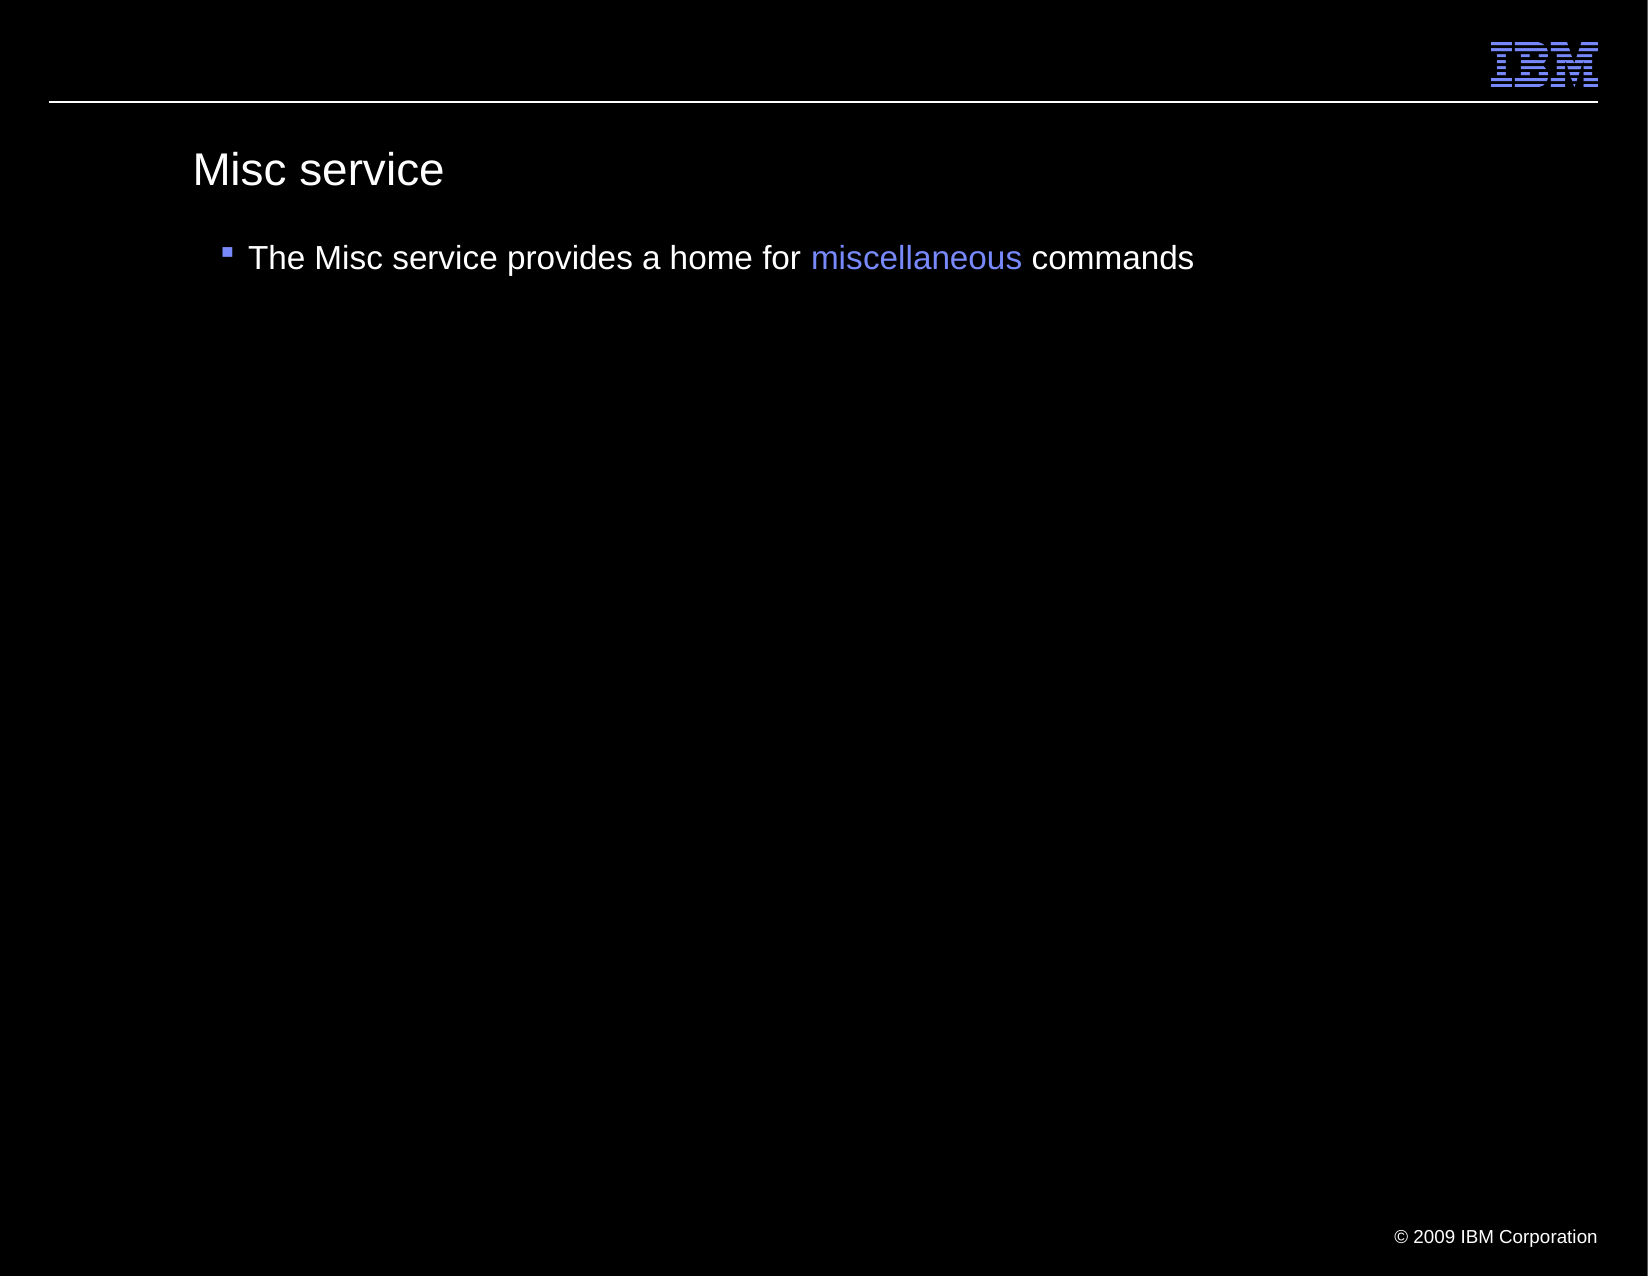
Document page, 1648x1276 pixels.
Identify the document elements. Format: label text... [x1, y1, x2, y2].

title Misc service [175, 137, 1648, 231]
text_box The Misc service provides a home for miscellaneous commands [219, 236, 1570, 277]
picture [1491, 42, 1598, 87]
